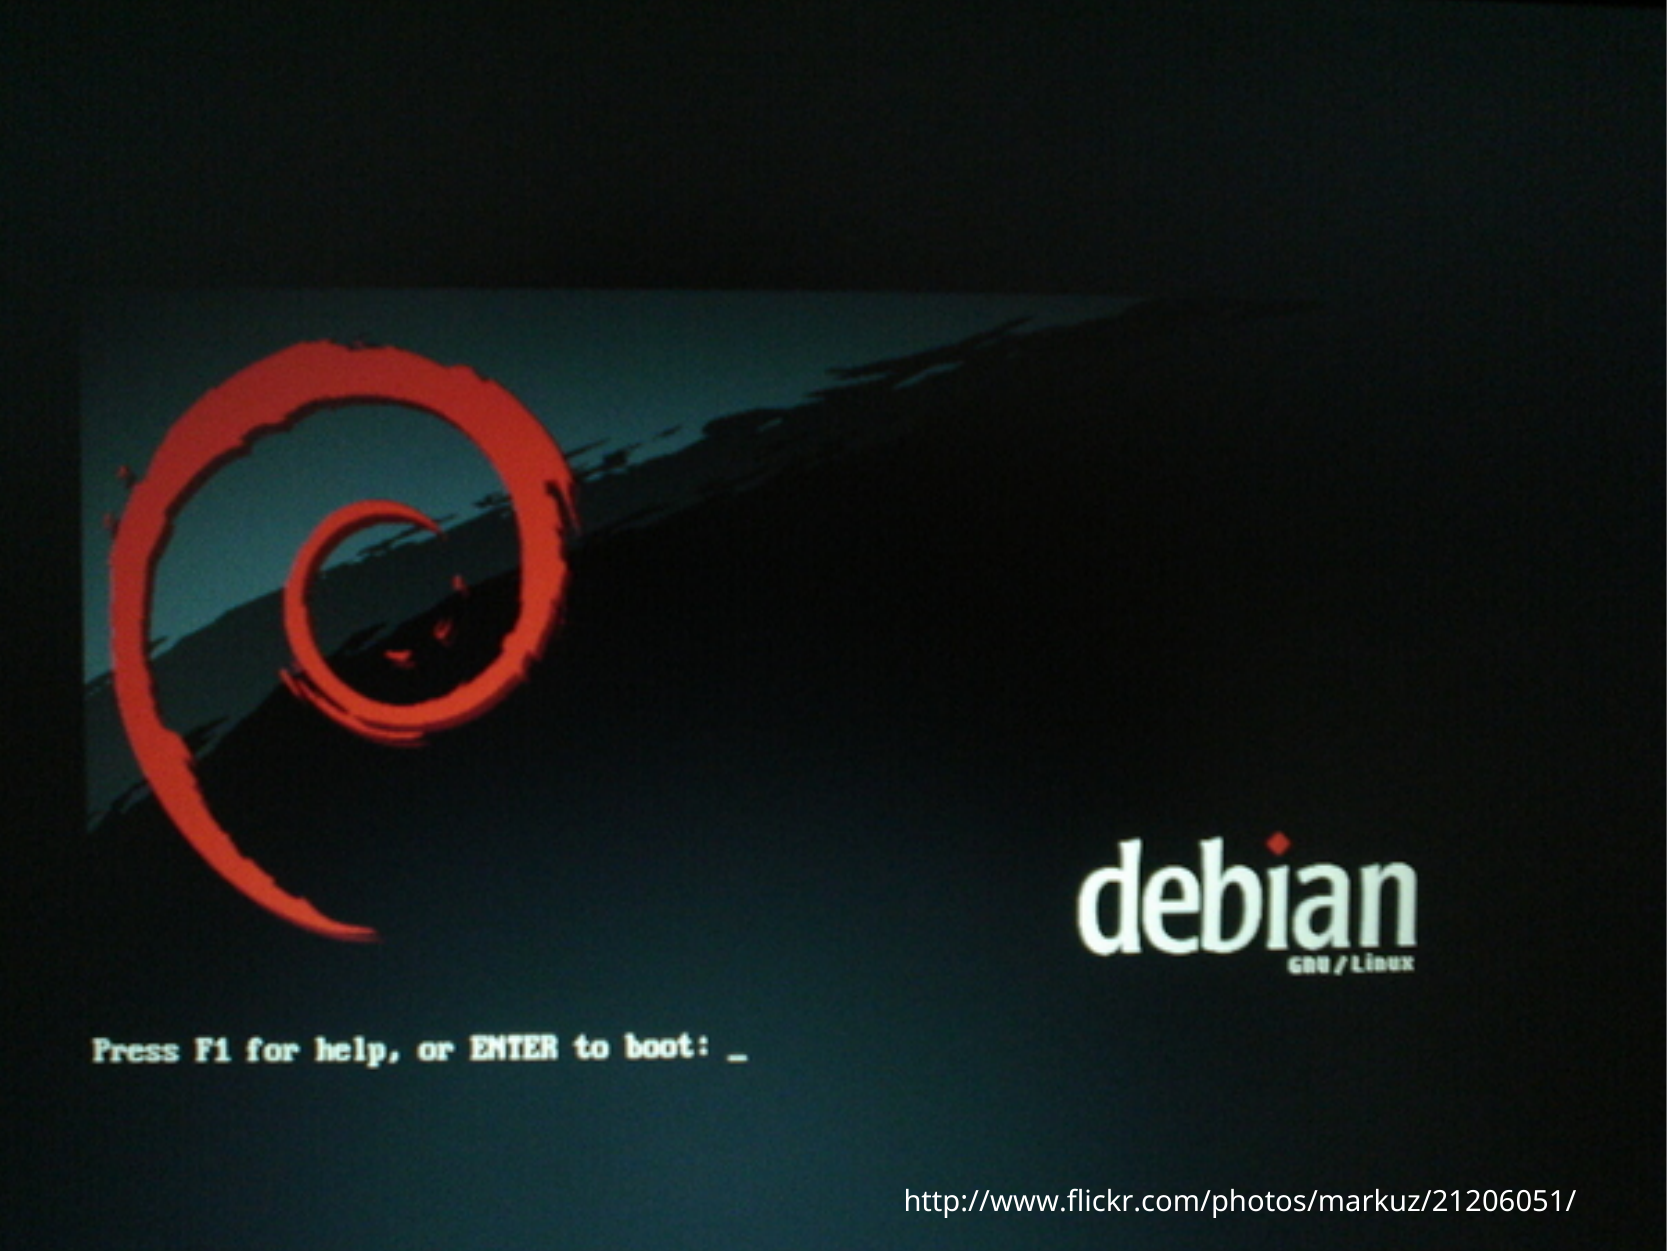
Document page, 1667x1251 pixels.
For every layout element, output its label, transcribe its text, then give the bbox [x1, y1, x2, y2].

title http://www.flickr.com/photos/markuz/21206051/ [856, 1169, 1625, 1231]
picture [0, 0, 1667, 1251]
